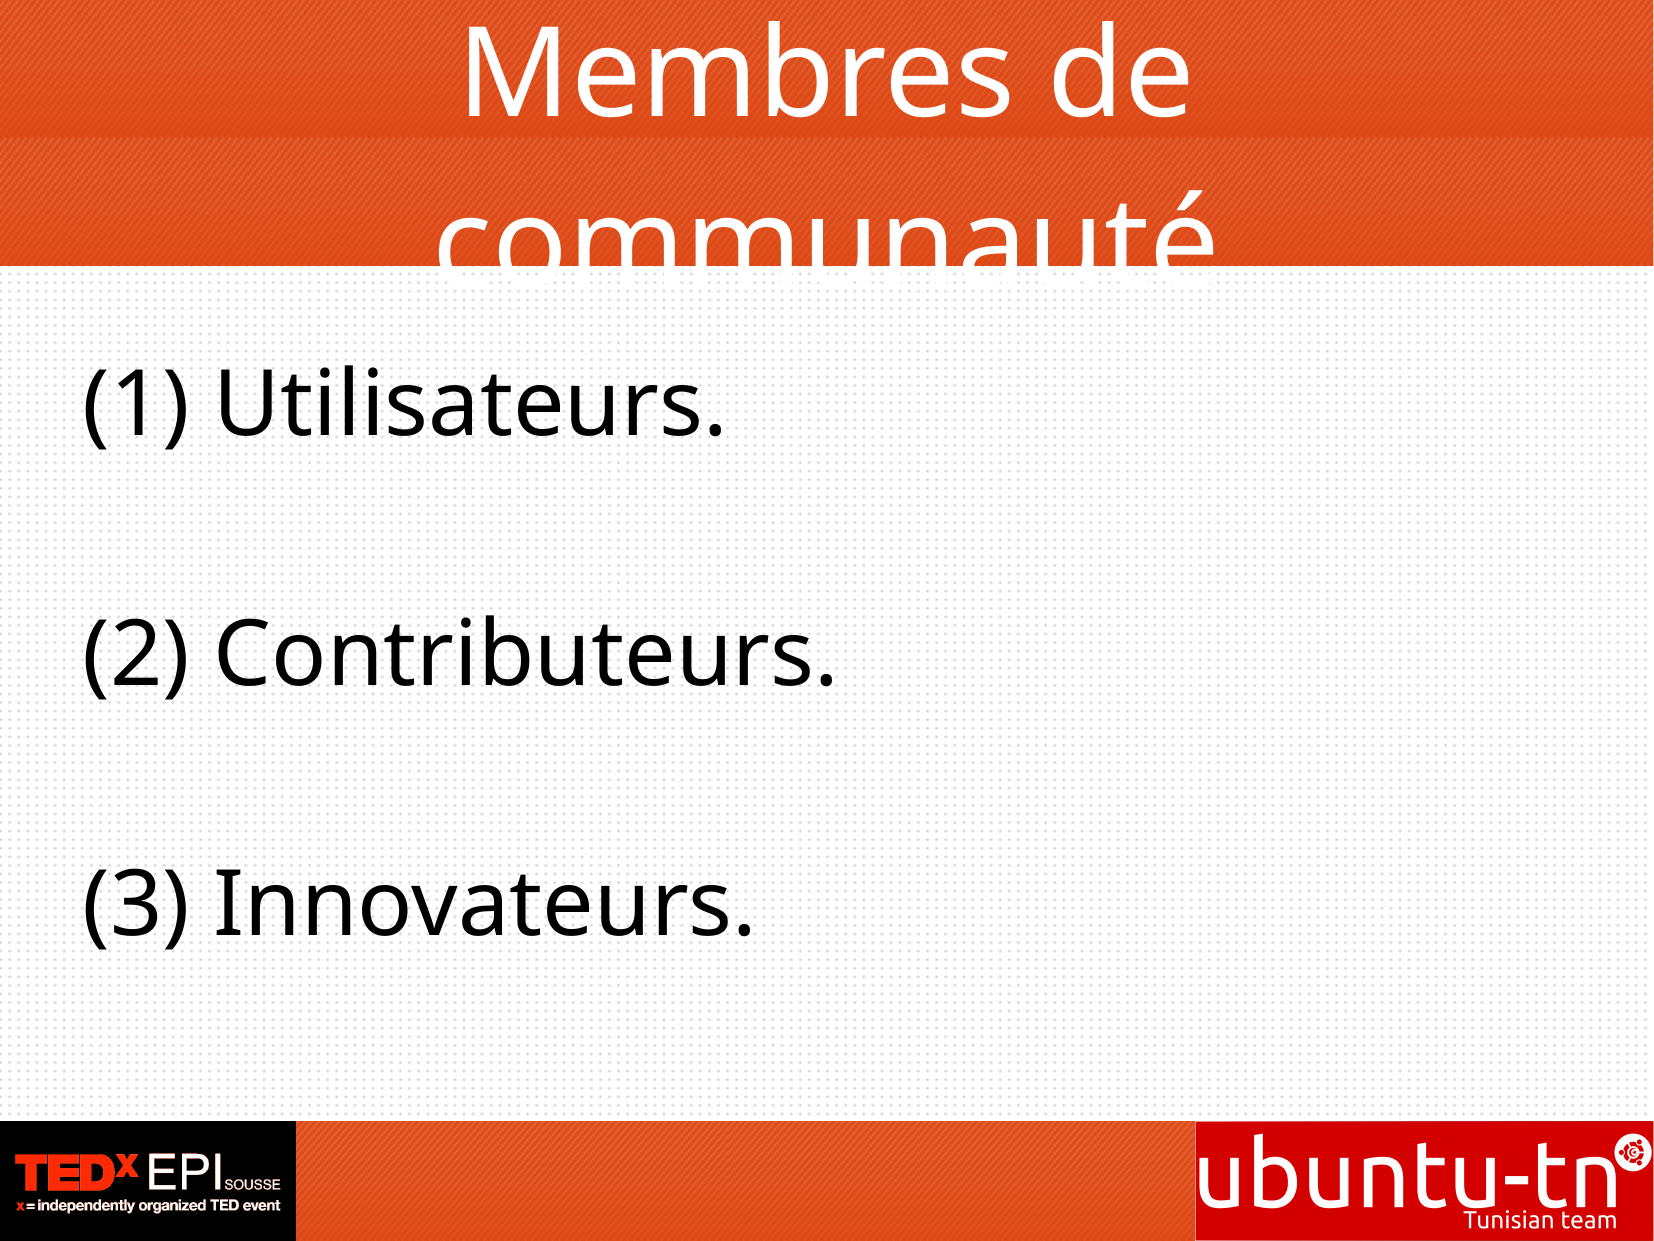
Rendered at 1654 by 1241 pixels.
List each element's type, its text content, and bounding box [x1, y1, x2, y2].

picture [0, 0, 1654, 1241]
title Membres de communauté [82, 49, 1571, 257]
subtitle Utilisateurs. Contributeurs. Innovateurs. [82, 290, 1571, 1010]
